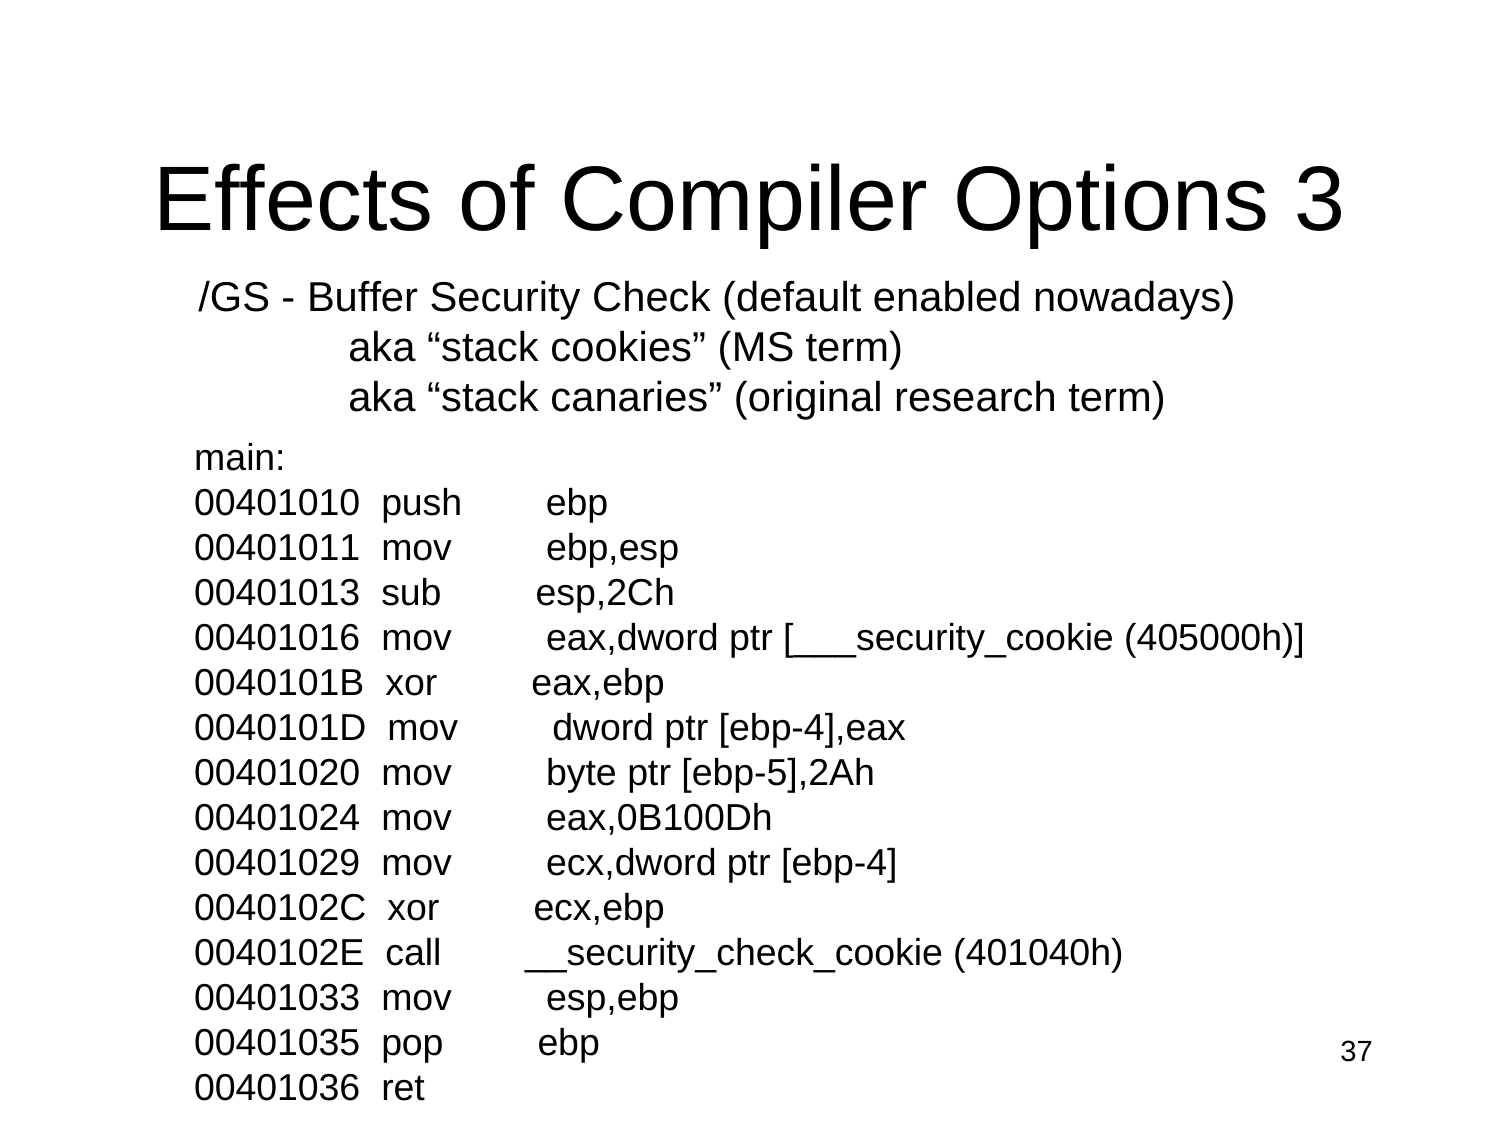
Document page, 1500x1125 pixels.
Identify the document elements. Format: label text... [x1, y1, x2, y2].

text_box <number> [1331, 1025, 1388, 1101]
text_box /GS - Buffer Security Check (default enabled nowadays) aka “stack cookies” (MS term) aka “stack canaries” (original research term) [183, 262, 1251, 428]
text_box main: 00401010 push ebp 00401011 mov ebp,esp 00401013 sub esp,2Ch 00401016 mov eax,dword ptr [___security_cookie (405000h)] 0040101B xor eax,ebp 0040101D mov dword ptr [ebp-4],eax 00401020 mov byte ptr [ebp-5],2Ah 00401024 mov eax,0B100Dh 00401029 mov ecx,dword ptr [ebp-4] 0040102C xor ecx,ebp 0040102E call __security_check_cookie (401040h) 00401033 mov esp,ebp 00401035 pop ebp 00401036 ret [179, 424, 1331, 1116]
title Effects of Compiler Options 3 [112, 99, 1388, 288]
